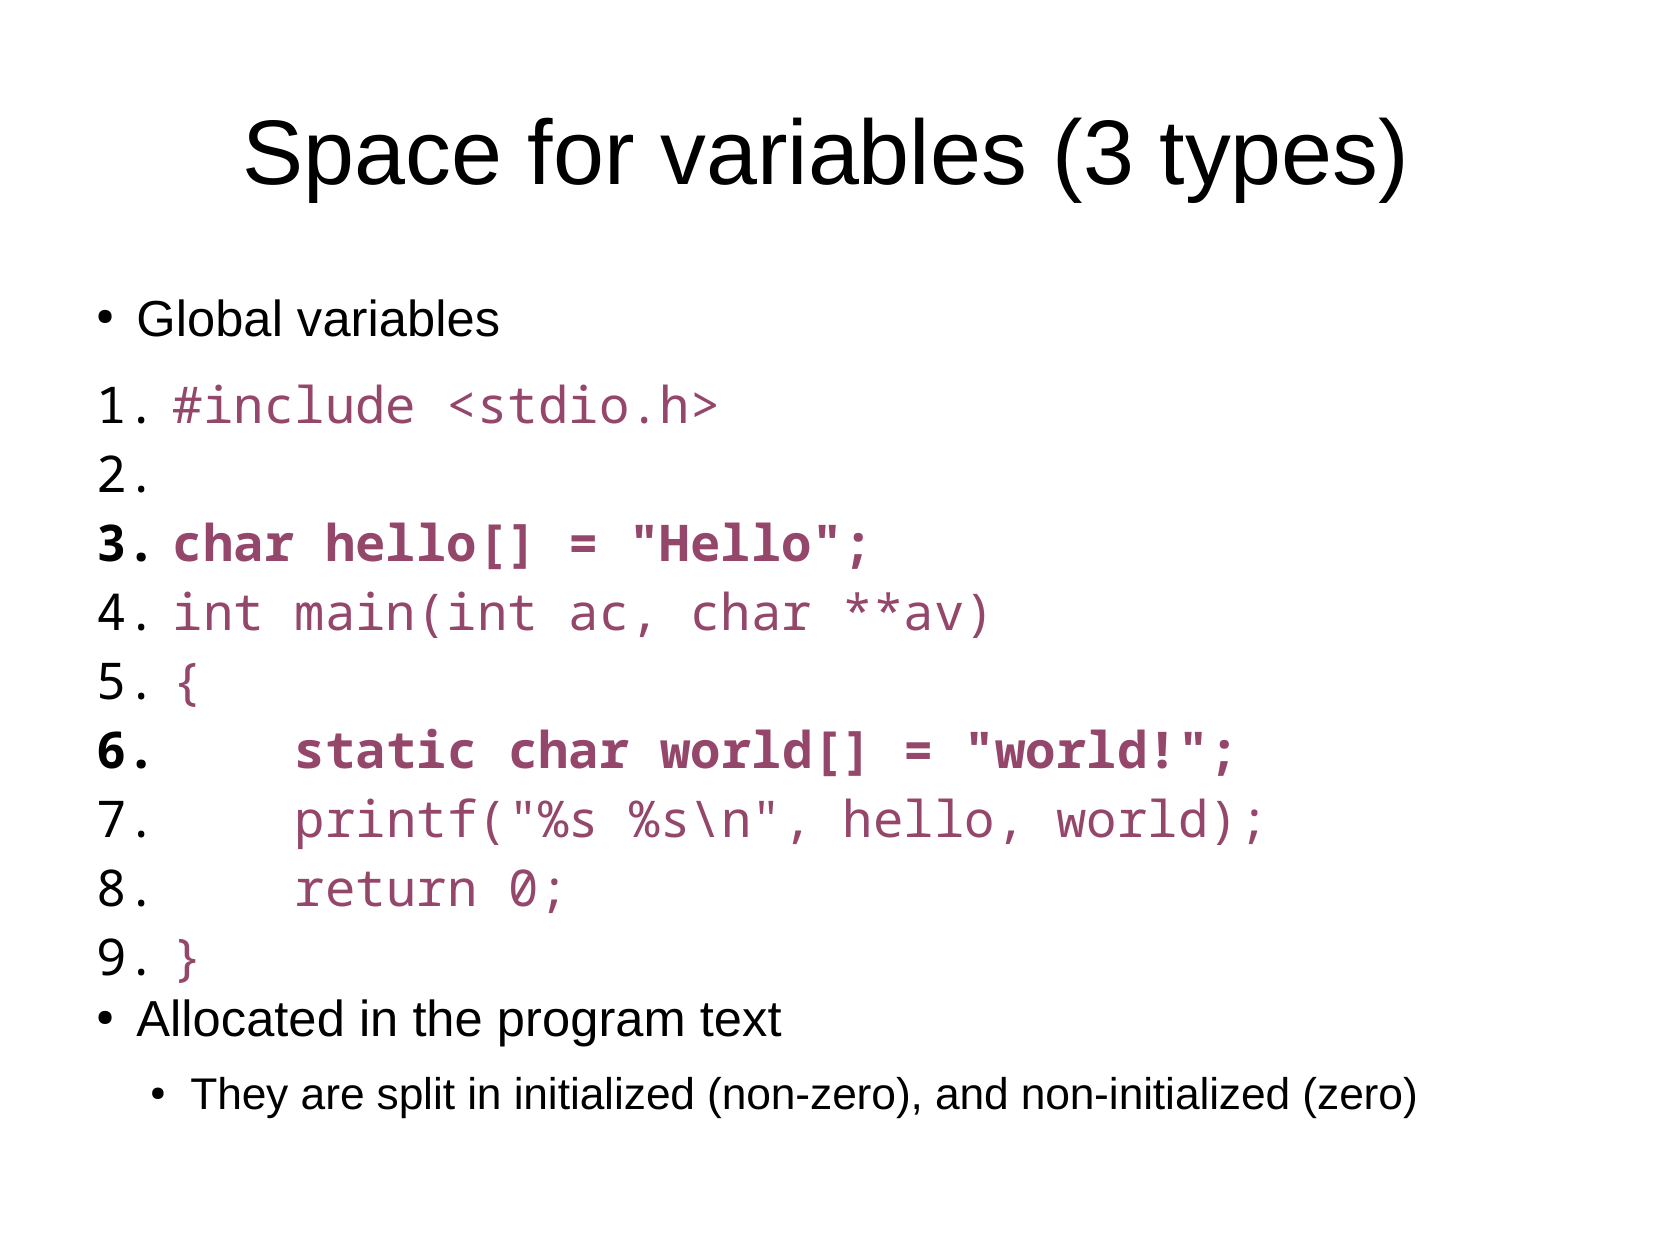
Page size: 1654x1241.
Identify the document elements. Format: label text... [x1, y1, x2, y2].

title Space for variables (3 types) [82, 49, 1571, 257]
list Global variables #include <stdio.h> char hello[] = "Hello"; int main(int ac, char **av) { static char world[] = "world!"; printf("%s %s\n", hello, world); return 0; } Allocated in the program text They are split in initialized (non-zero), and non-initialized (zero) [82, 290, 1571, 1126]
